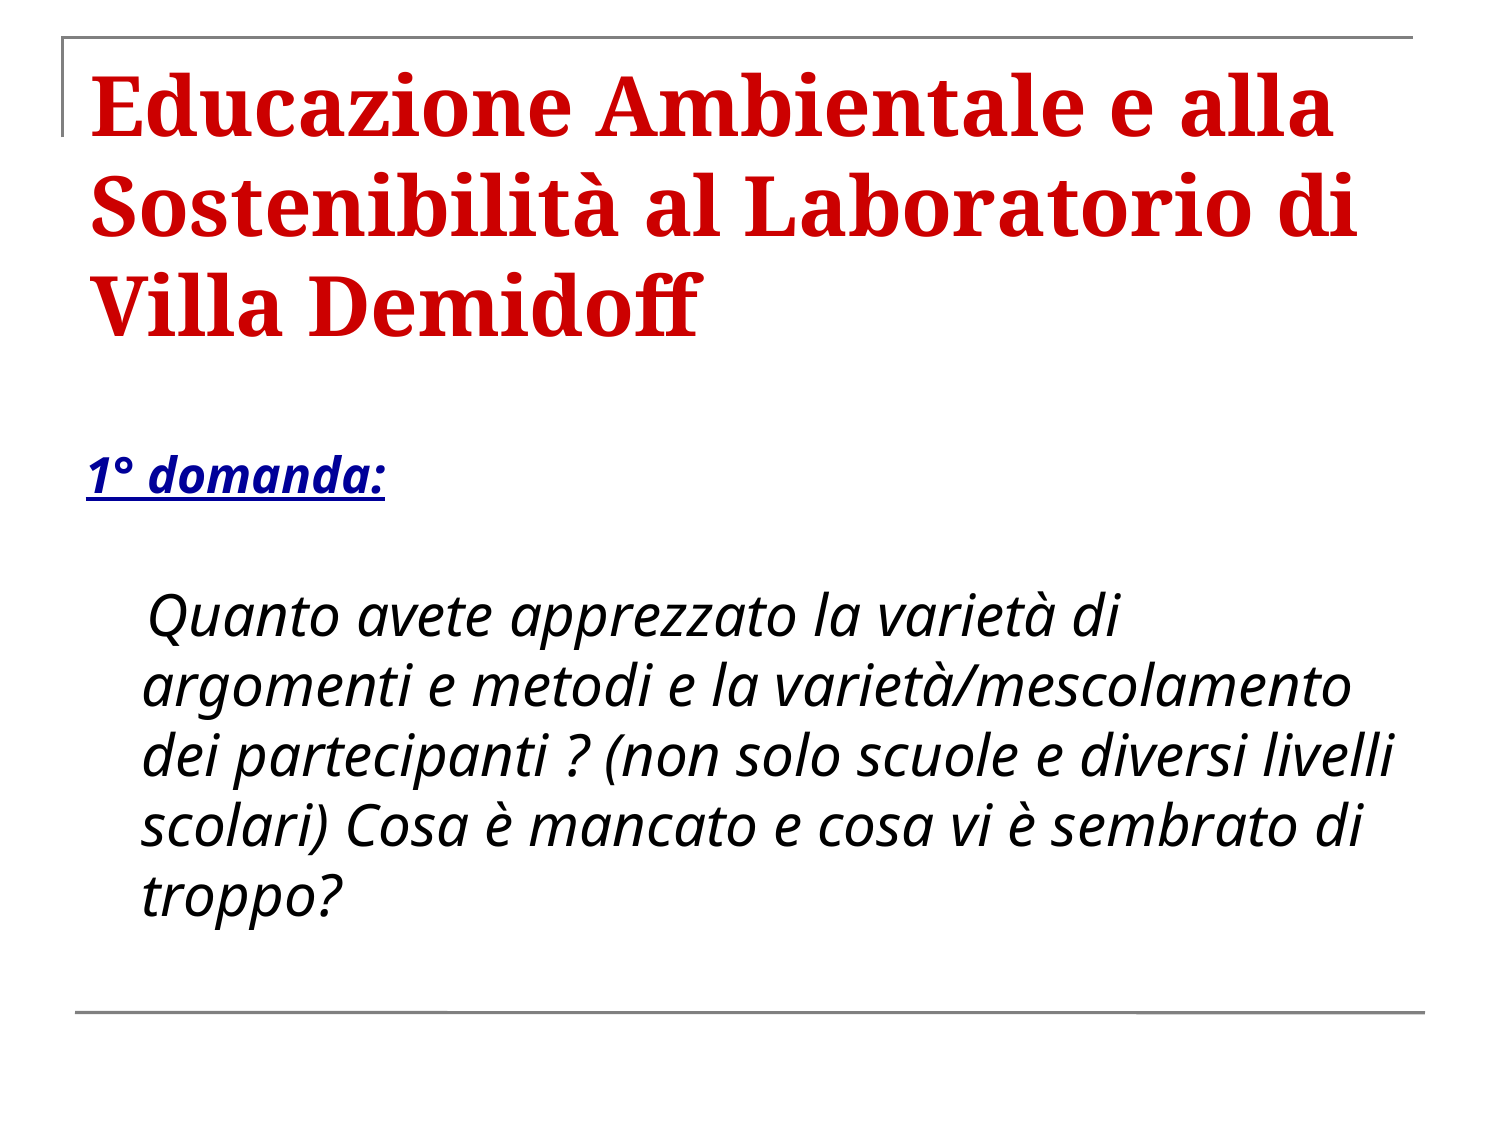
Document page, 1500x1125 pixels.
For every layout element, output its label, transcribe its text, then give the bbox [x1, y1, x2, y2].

text_box 1° domanda: Quanto avete apprezzato la varietà di argomenti e metodi e la varietà/mescolamento dei partecipanti ? (non solo scuole e diversi livelli scolari) Cosa è mancato e cosa vi è sembrato di troppo? [70, 304, 1421, 1125]
text_box Educazione Ambientale e alla Sostenibilità al Laboratorio di Villa Demidoff [75, 45, 1442, 361]
